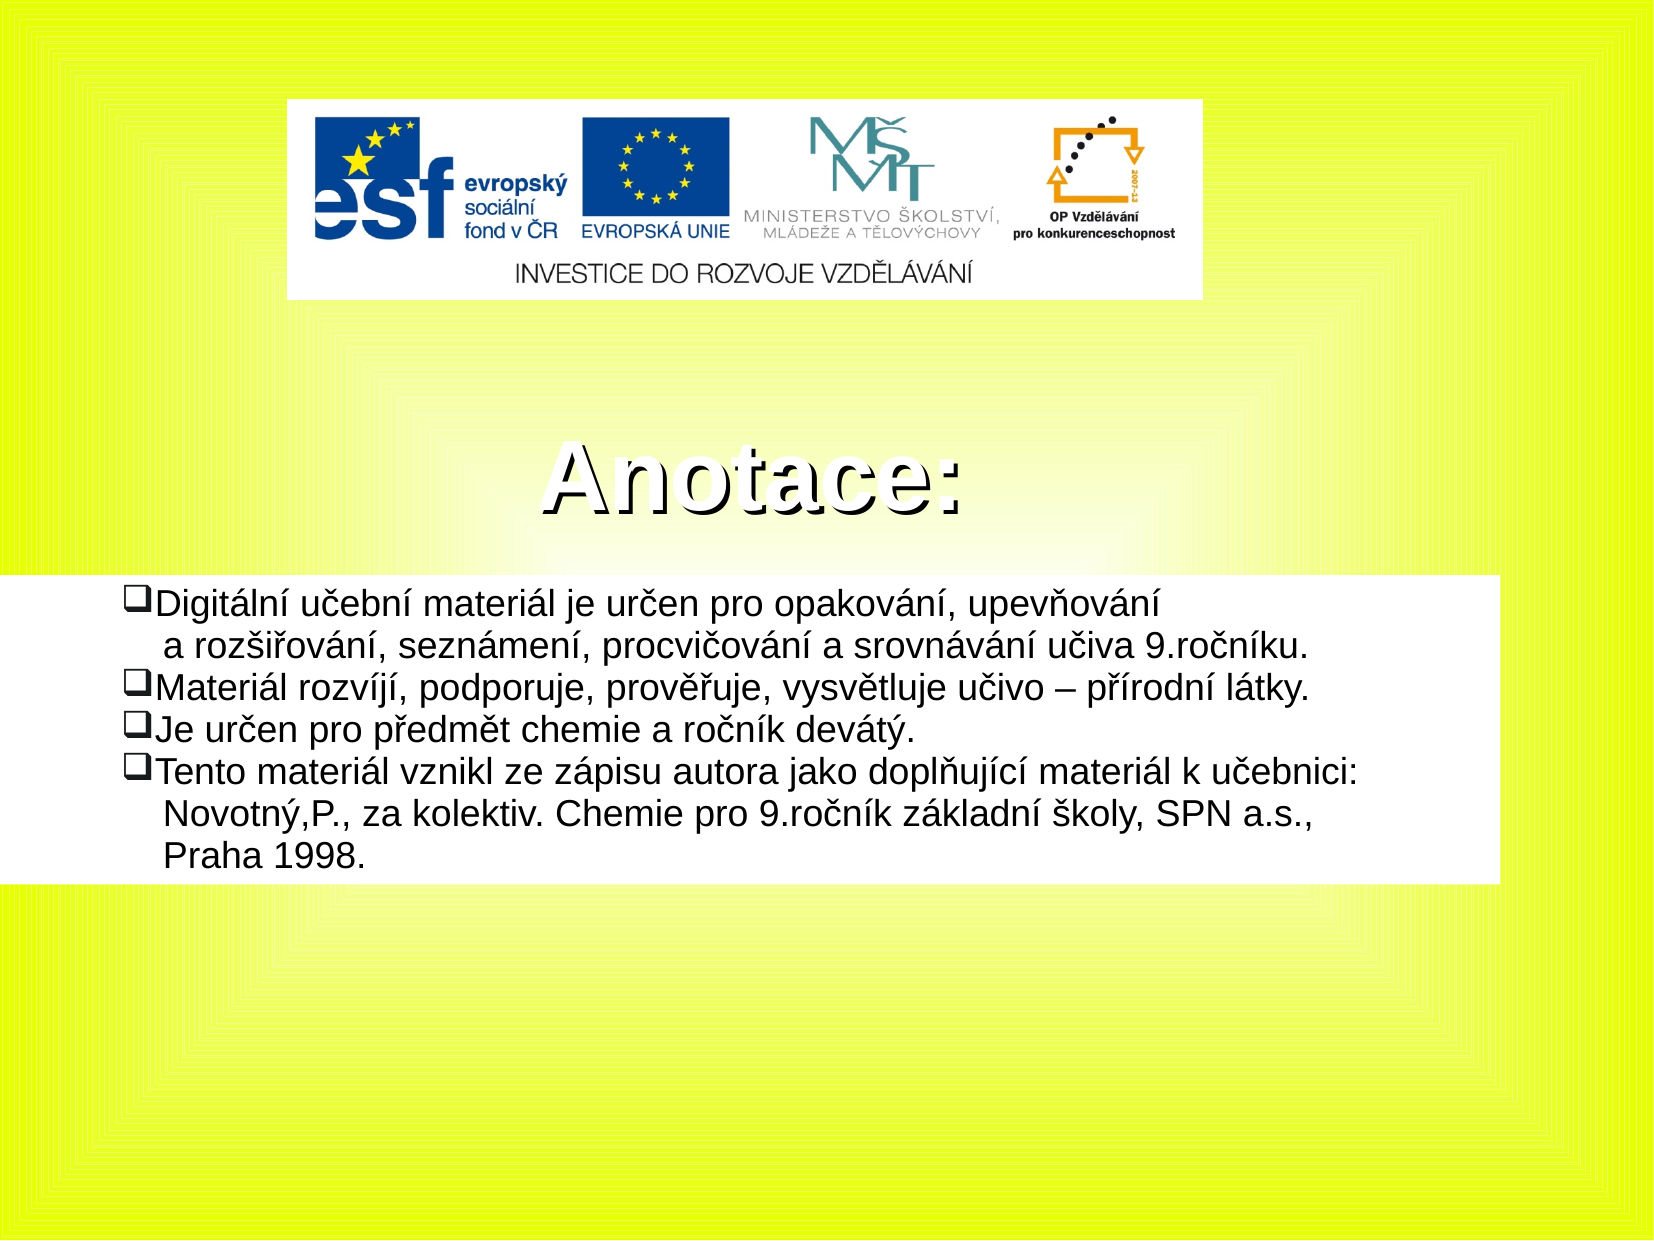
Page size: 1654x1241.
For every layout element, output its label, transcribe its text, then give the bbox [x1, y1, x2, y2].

text_box Digitální učební materiál je určen pro opakování, upevňování a rozšiřování, seznámení, procvičování a srovnávání učiva 9.ročníku. Materiál rozvíjí, podporuje, prověřuje, vysvětluje učivo – přírodní látky. Je určen pro předmět chemie a ročník devátý. Tento materiál vznikl ze zápisu autora jako doplňující materiál k učebnici: Novotný,P., za kolektiv. Chemie pro 9.ročník základní školy, SPN a.s., Praha 1998. [0, 575, 1501, 885]
picture [287, 99, 1203, 300]
title Anotace: [112, 349, 1388, 575]
